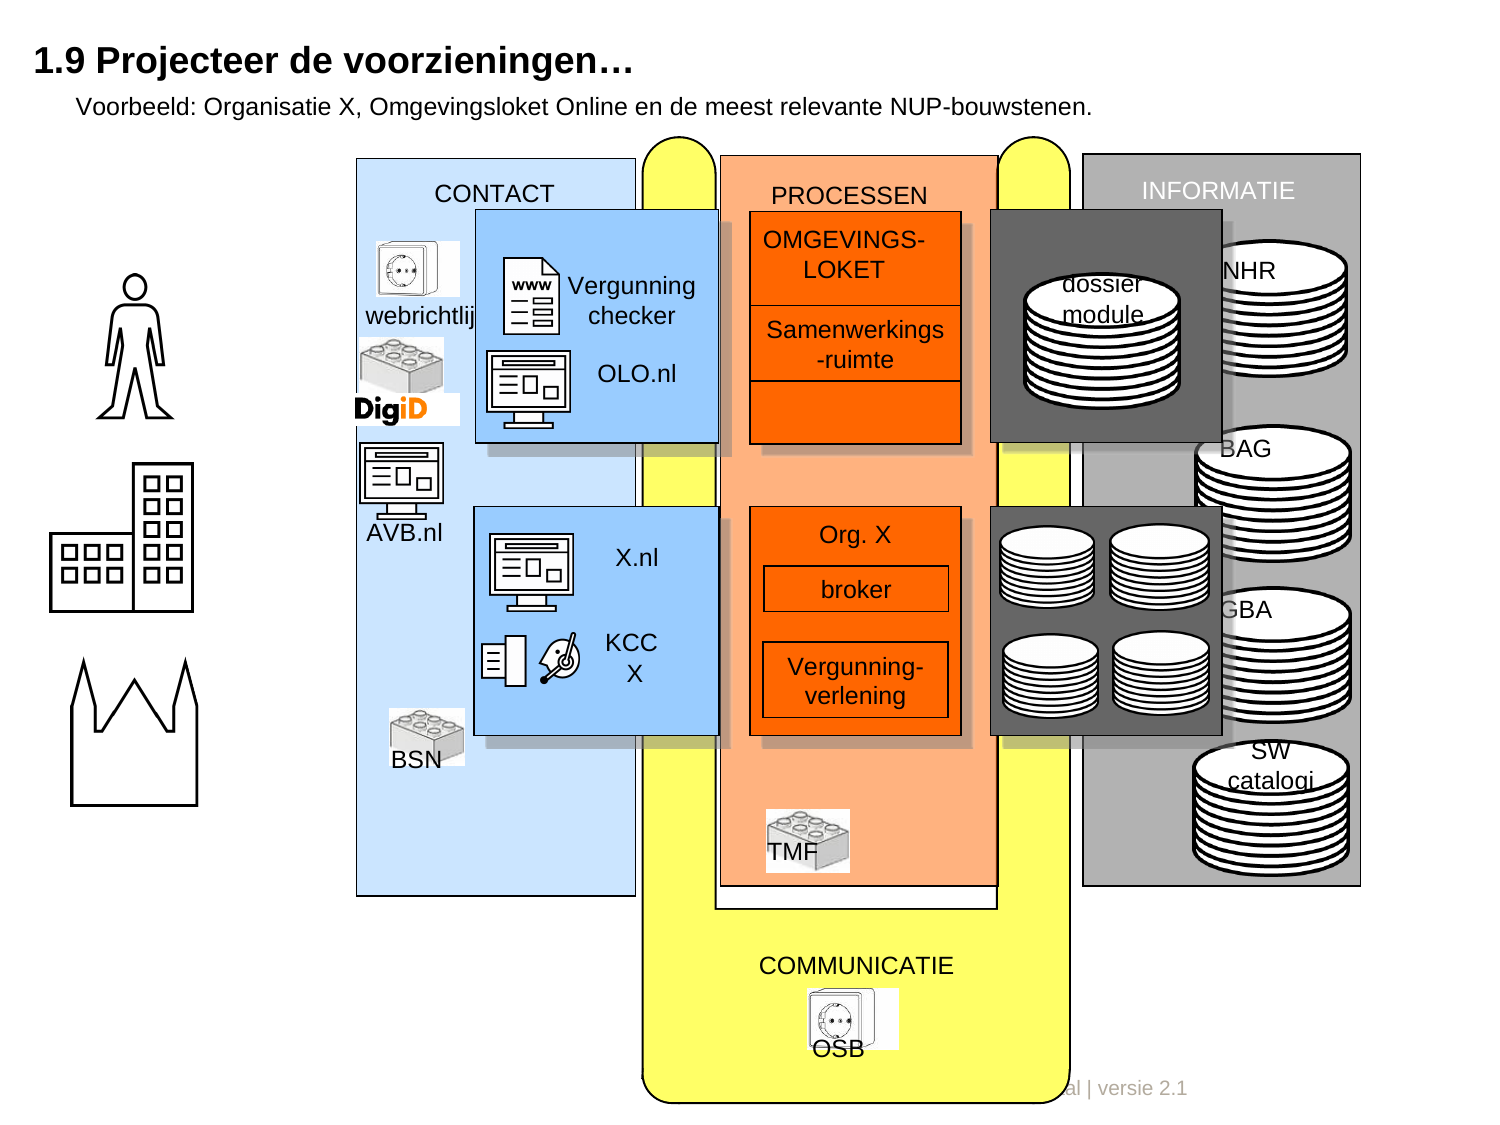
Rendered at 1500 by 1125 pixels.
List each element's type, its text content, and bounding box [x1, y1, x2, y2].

text_box GBA [1222, 586, 1338, 632]
picture [355, 337, 460, 426]
text_box Samenwerkings-ruimte [750, 305, 961, 381]
picture [489, 533, 574, 612]
text_box TMF [752, 827, 834, 874]
picture [503, 257, 560, 335]
picture [999, 525, 1095, 609]
picture [1109, 523, 1210, 611]
picture [70, 656, 199, 807]
text_box INFORMATIE [1126, 166, 1311, 213]
text_box BAG [1204, 424, 1338, 471]
text_box dossier module [1047, 273, 1195, 335]
picture [1192, 739, 1350, 877]
text_box NHR [1207, 246, 1341, 293]
picture [486, 350, 571, 429]
picture [1023, 272, 1181, 410]
text_box Vergunning checker [546, 262, 718, 338]
text_box X.nl [575, 547, 699, 609]
text_box webrichtlijnen [350, 292, 475, 338]
picture [1002, 633, 1099, 719]
picture [1222, 239, 1348, 378]
picture [481, 632, 580, 687]
text_box 1.9 Projecteer de voorzieningen… [18, 28, 1294, 89]
text_box COMMUNICATIE [744, 942, 970, 988]
picture [807, 988, 899, 1050]
text_box OLO.nl [575, 363, 699, 425]
text_box CONTACT [419, 169, 571, 215]
text_box Vergunning-verlening [763, 642, 949, 718]
text_box BSN [368, 735, 458, 781]
picture [95, 273, 175, 420]
picture [1194, 424, 1352, 563]
text_box Org. X [727, 511, 984, 557]
picture [49, 462, 194, 613]
text_box OSB [797, 1024, 881, 1070]
picture [389, 708, 465, 766]
text_box KCC X [590, 632, 680, 694]
text_box PROCESSEN [756, 172, 944, 248]
text_box broker [763, 566, 949, 612]
text_box OMGEVINGS-LOKET [727, 216, 961, 292]
picture [376, 241, 460, 292]
picture [1222, 586, 1352, 724]
picture [359, 442, 444, 521]
picture [766, 809, 850, 873]
text_box SW catalogi [1204, 727, 1338, 803]
text_box [356, 138, 1361, 1102]
text_box AVB.nl [322, 521, 487, 553]
text_box Voorbeeld: Organisatie X, Omgevingsloket Online en de meest relevante NUP-bouwstenen. [60, 82, 1361, 128]
picture [1112, 630, 1210, 716]
